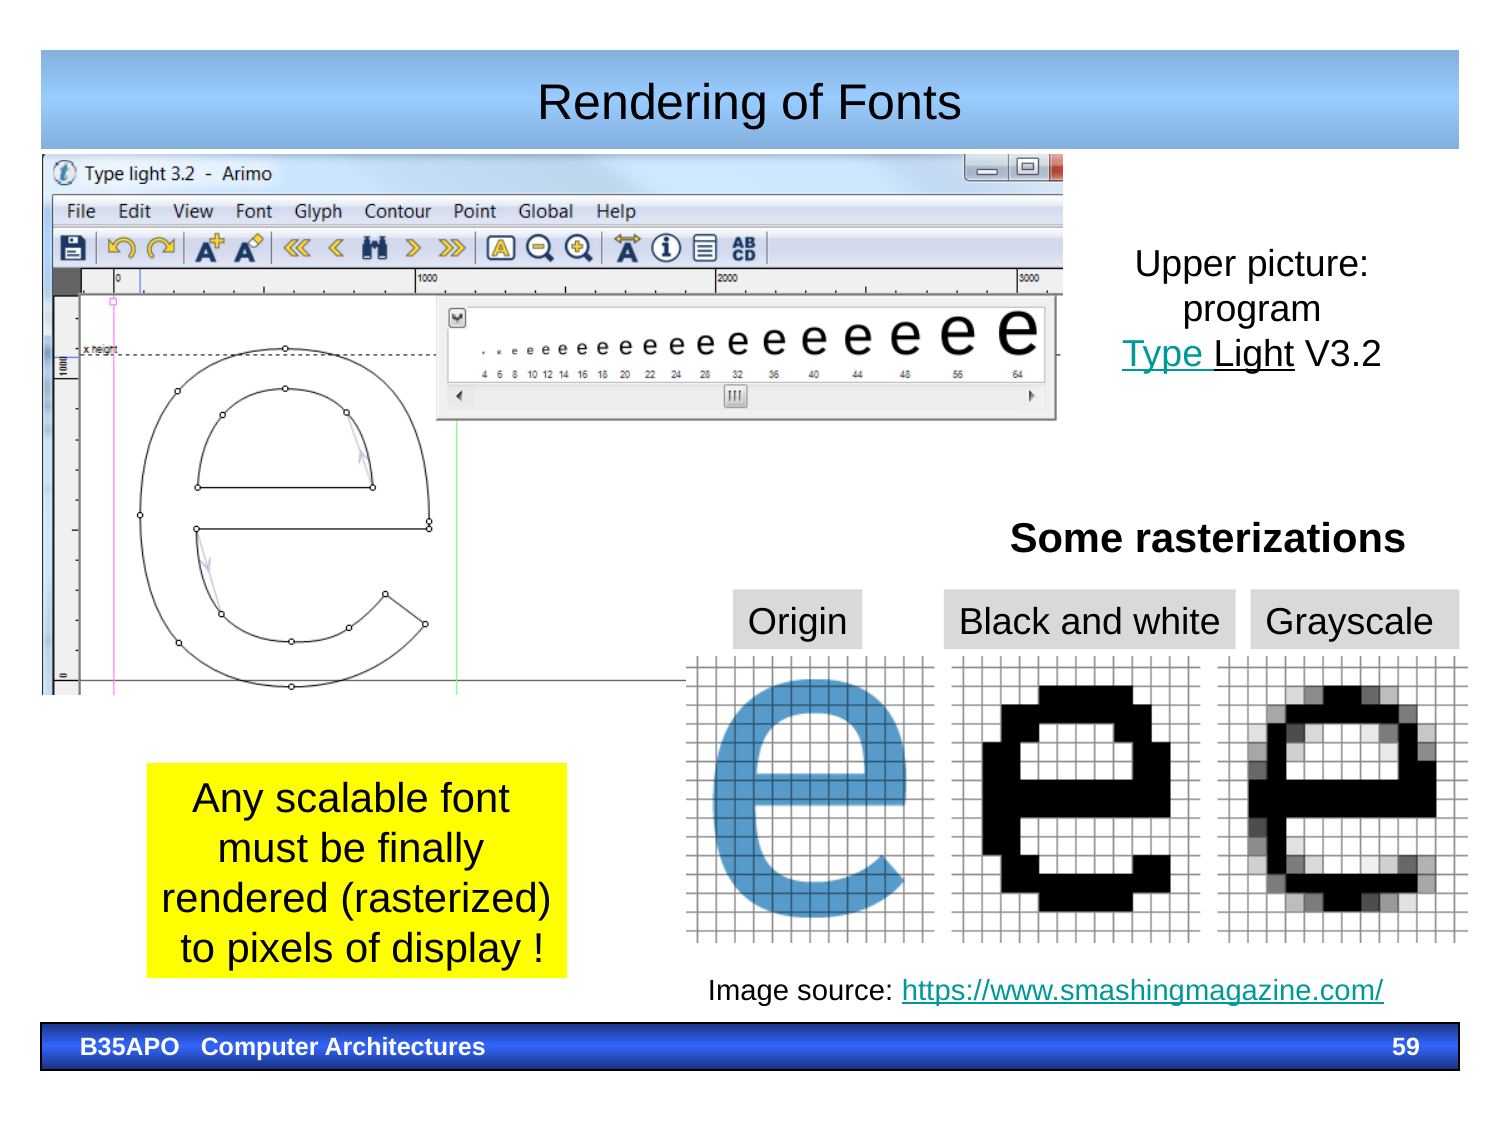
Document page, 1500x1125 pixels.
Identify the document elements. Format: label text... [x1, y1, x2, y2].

slide_number <number> [1340, 1023, 1436, 1069]
text_box Grayscale [1250, 589, 1460, 650]
text_box Any scalable font must be finally rendered (rasterized) to pixels of display ! [146, 763, 567, 979]
picture [42, 154, 1468, 943]
text_box Upper picture: program Type Light V3.2 [1104, 231, 1400, 382]
footer B35APO Computer Architectures [64, 1023, 1424, 1071]
text_box Black and white [943, 589, 1236, 650]
title Rendering of Fonts [41, 50, 1459, 149]
text_box Some rasterizations [994, 503, 1422, 569]
text_box Image source: https://www.smashingmagazine.com/ [693, 964, 1399, 1014]
text_box Origin [732, 589, 863, 650]
